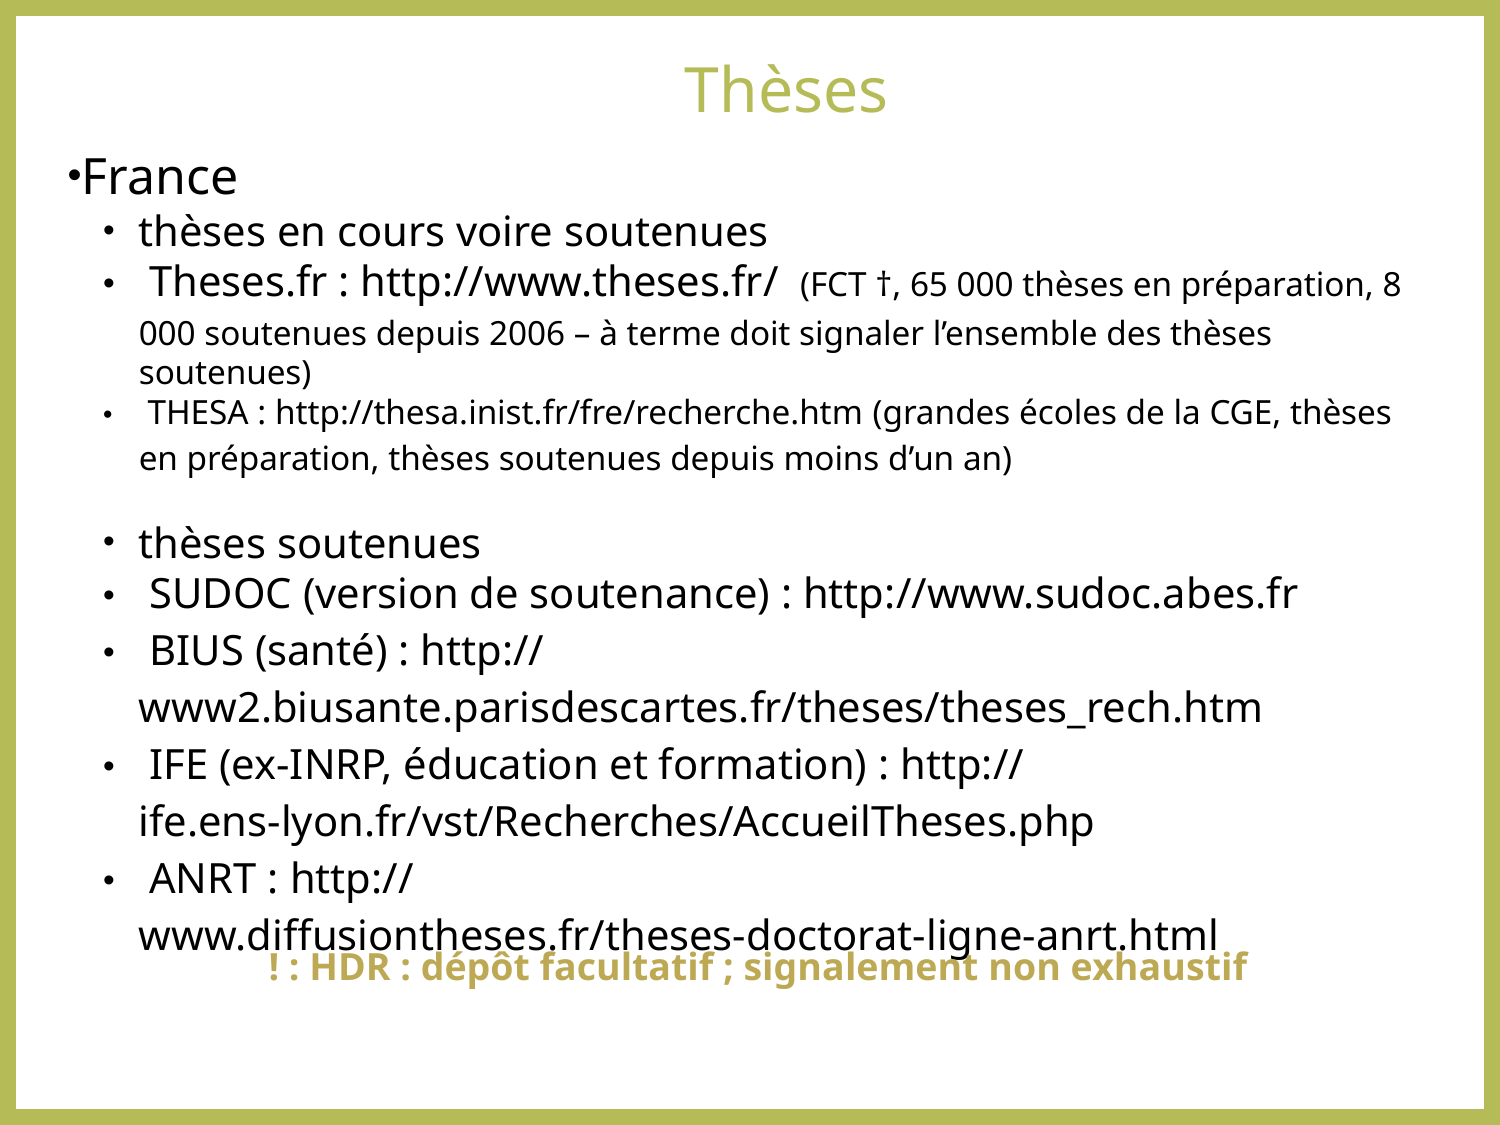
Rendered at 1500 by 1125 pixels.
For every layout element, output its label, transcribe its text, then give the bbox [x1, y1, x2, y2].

text_box ! : HDR : dépôt facultatif ; signalement non exhaustif [253, 935, 1329, 1041]
text_box France thèses en cours voire soutenues Theses.fr : http://www.theses.fr/ (FCT †, 65 000 thèses en préparation, 8 000 soutenues depuis 2006 – à terme doit signaler l’ensemble des thèses soutenues) THESA : http://thesa.inist.fr/fre/recherche.htm (grandes écoles de la CGE, thèses en préparation, thèses soutenues depuis moins d’un an) thèses soutenues SUDOC (version de soutenance) : http://www.sudoc.abes.fr BIUS (santé) : http://www2.biusante.parisdescartes.fr/theses/theses_rech.htm IFE (ex-INRP, éducation et formation) : http://ife.ens-lyon.fr/vst/Recherches/AccueilTheses.php ANRT : http://www.diffusiontheses.fr/theses-doctorat-ligne-anrt.html [53, 137, 1424, 1024]
text_box [0, 0, 1500, 1125]
text_box Thèses [112, 42, 1463, 161]
